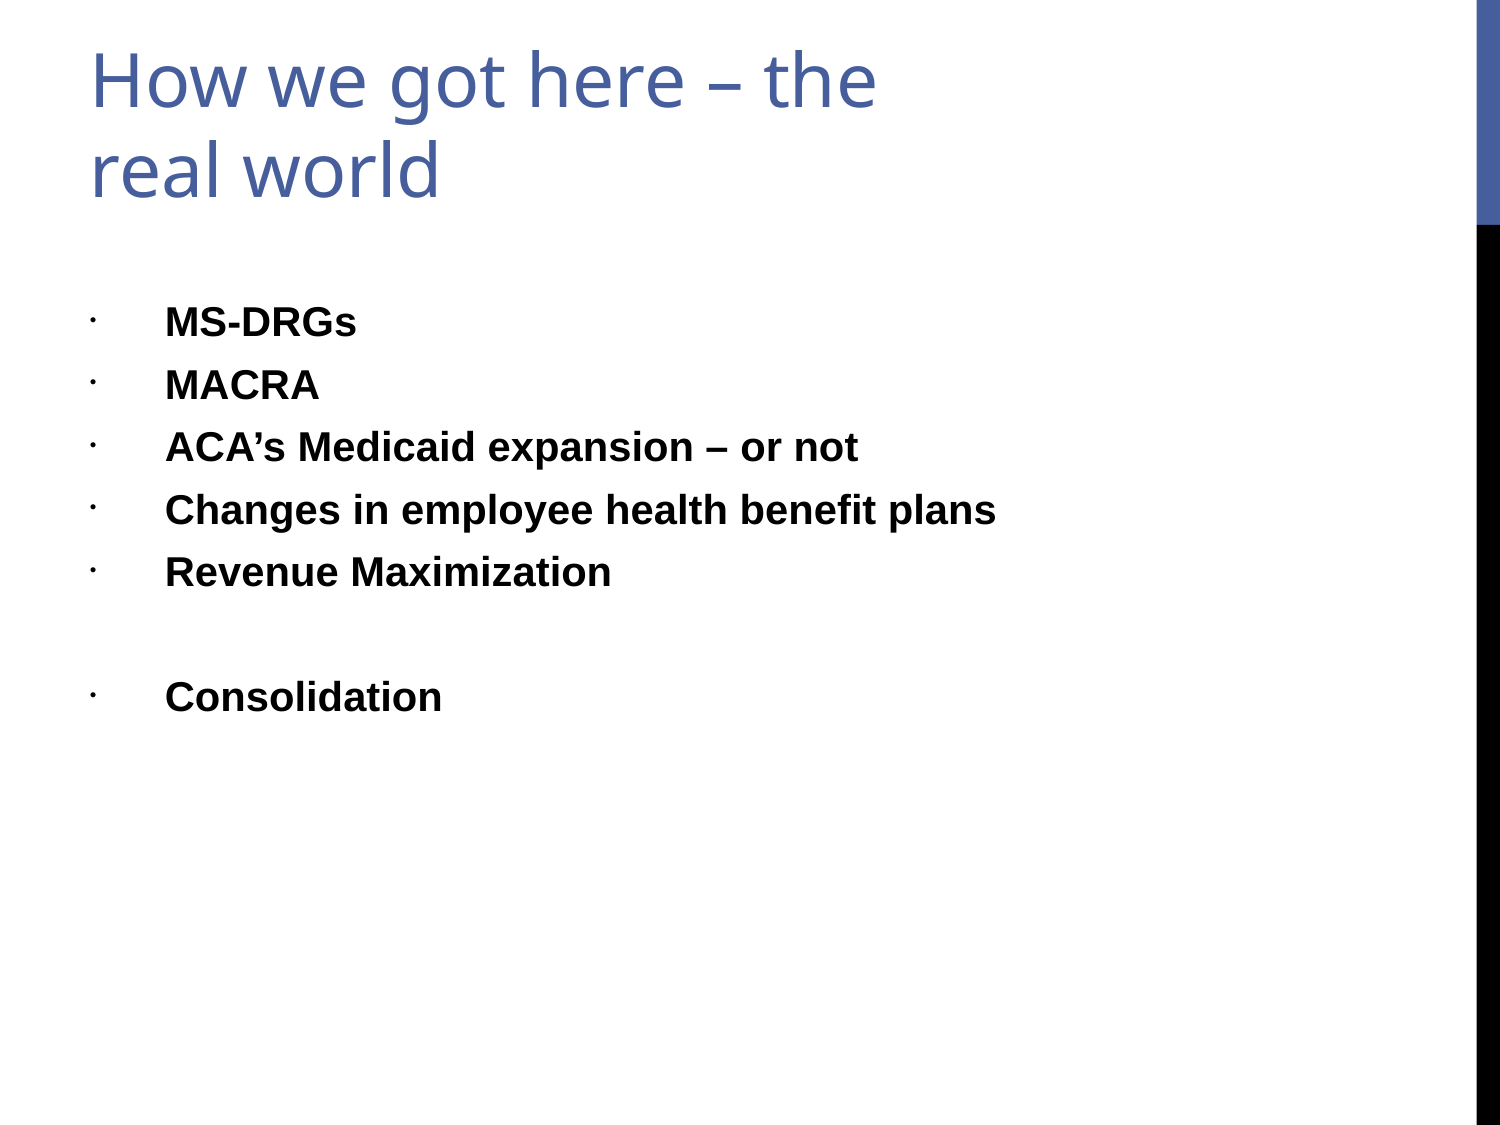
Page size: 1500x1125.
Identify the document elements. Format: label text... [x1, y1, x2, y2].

title How we got here – the real world [75, 25, 1025, 250]
list MS-DRGs MACRA ACA’s Medicaid expansion – or not Changes in employee health benefit plans Revenue Maximization Consolidation [75, 287, 1325, 1005]
